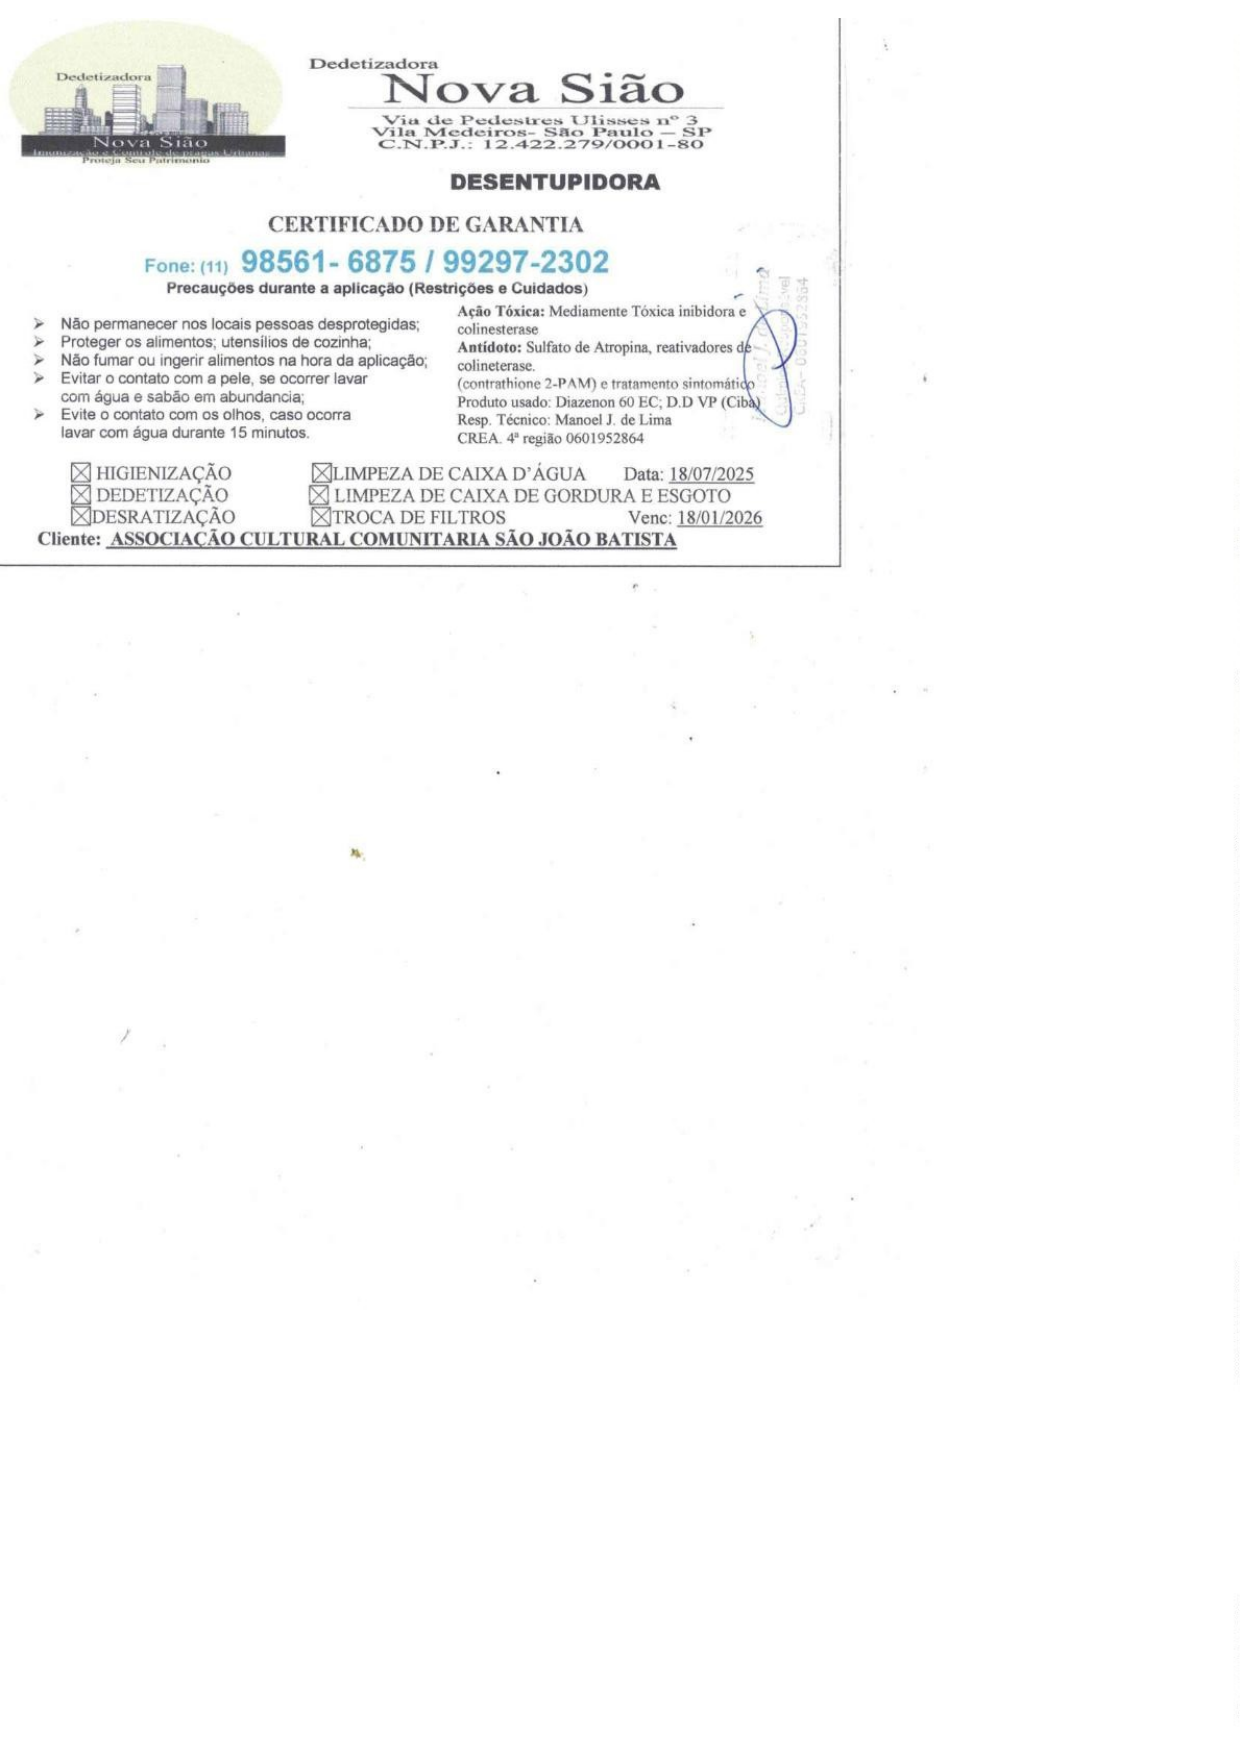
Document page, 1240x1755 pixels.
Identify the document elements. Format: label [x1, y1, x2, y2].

text_box [0, 18, 1240, 1736]
